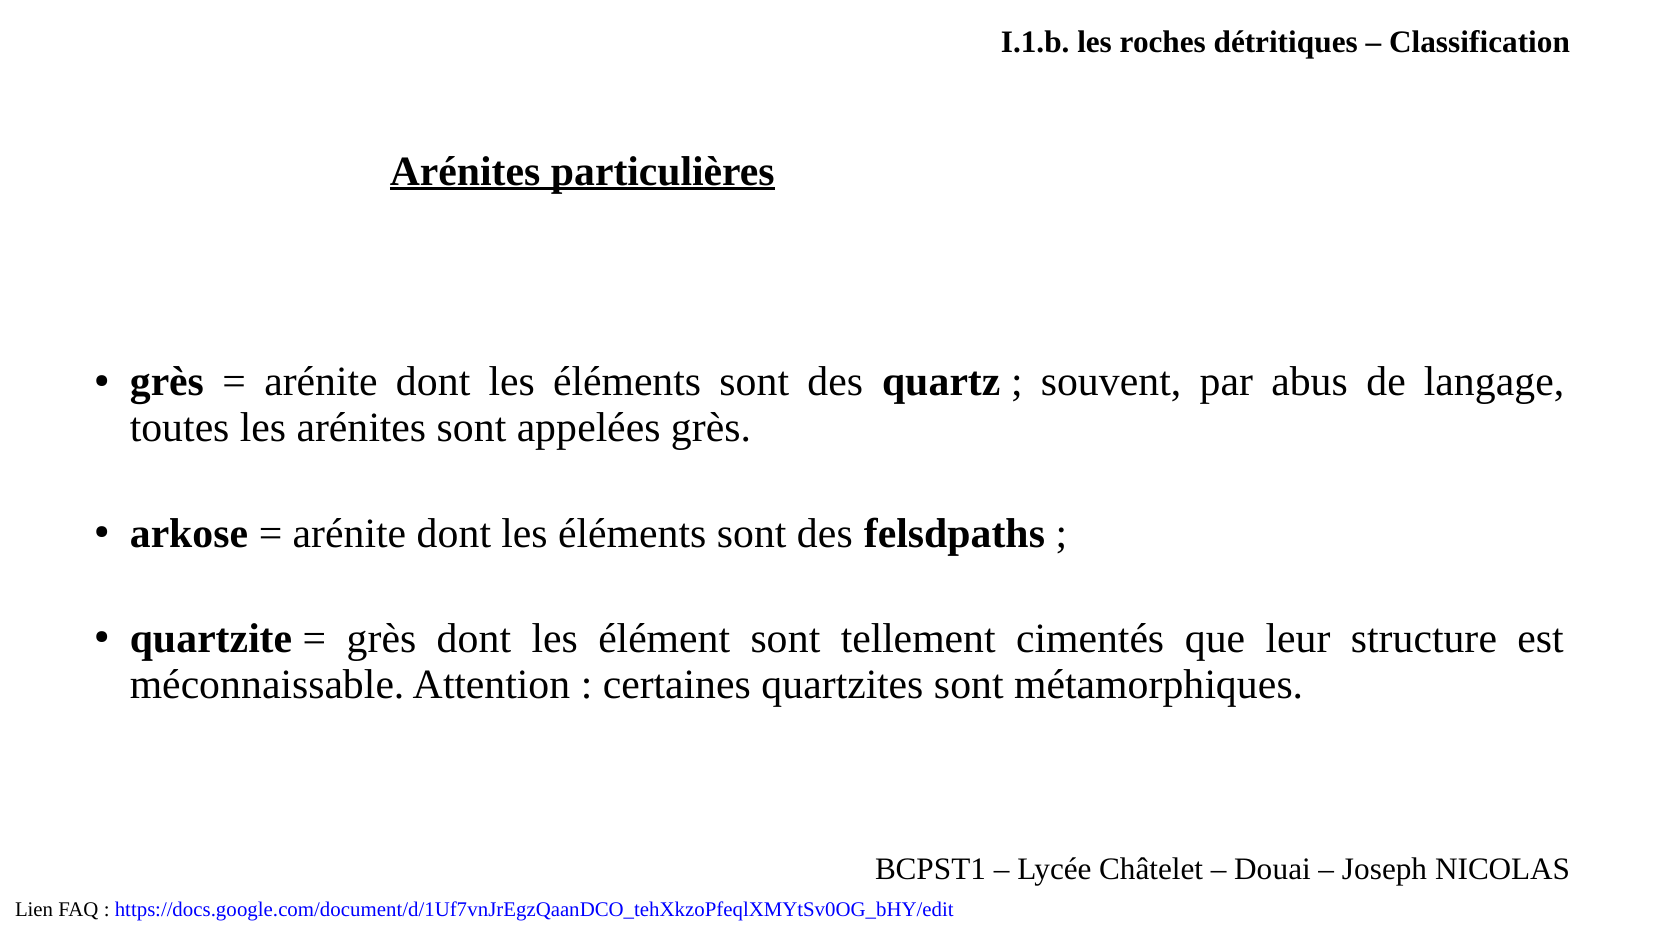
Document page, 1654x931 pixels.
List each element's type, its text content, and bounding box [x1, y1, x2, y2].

text_box Lien FAQ : https://docs.google.com/document/d/1Uf7vnJrEgzQaanDCO_tehXkzoPfeqlXMYtSv0OG_bHY/edit [0, 897, 993, 931]
text_box BCPST1 – Lycée Châtelet – Douai – Joseph NICOLAS [637, 832, 1571, 905]
text_box I.1.b. les roches détritiques – Classification [637, 5, 1572, 78]
text_box Arénites particulières grès = arénite dont les éléments sont des quartz ; souvent, par abus de langage, toutes les arénites sont appelées grès. arkose = arénite dont les éléments sont des felsdpaths ; quartzite = grès dont les élément sont tellement cimentés que leur structure est méconnaissable. Attention : certaines quartzites sont métamorphiques. [94, 147, 1595, 708]
